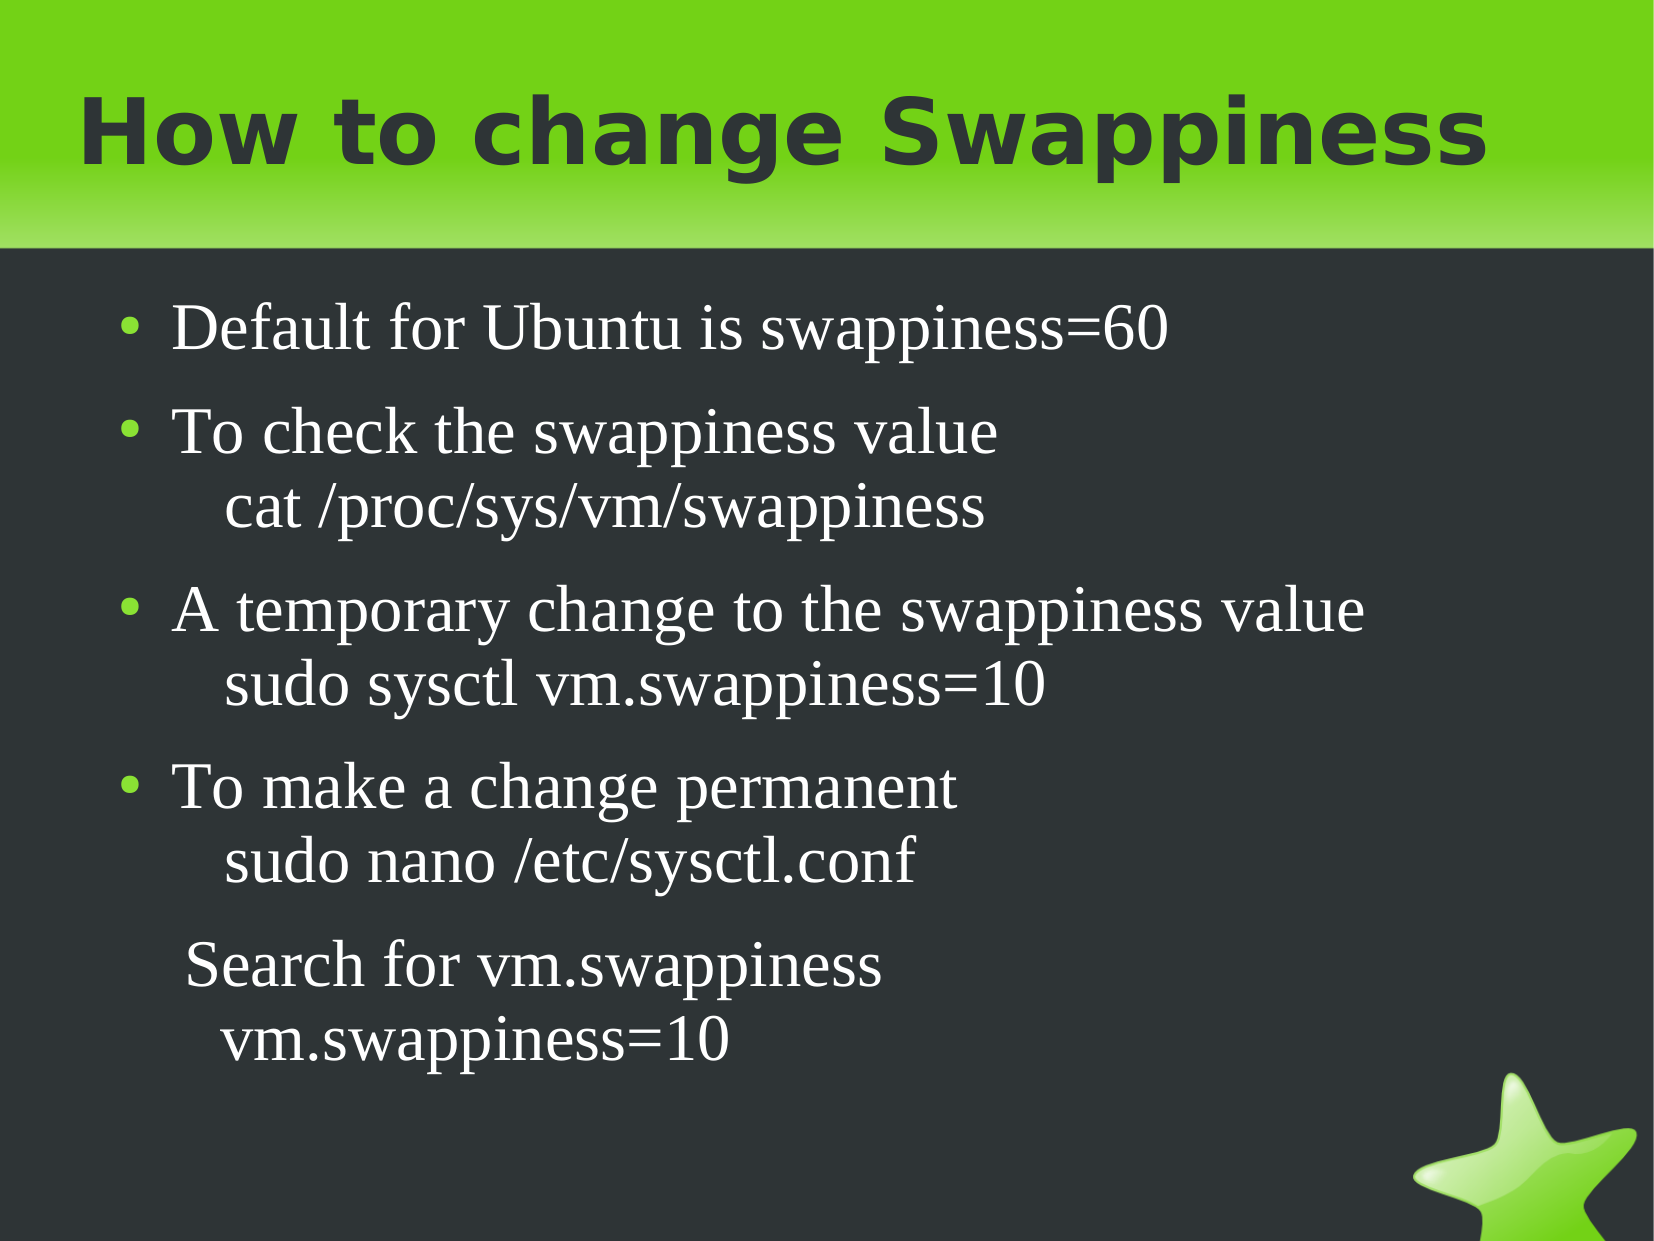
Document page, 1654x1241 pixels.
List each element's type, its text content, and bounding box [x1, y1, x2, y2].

title How to change Swappiness [76, 29, 1565, 237]
list Default for Ubuntu is swappiness=60 To check the swappiness value cat /proc/sys/vm/swappiness A temporary change to the swappiness value sudo sysctl vm.swappiness=10 To make a change permanent sudo nano /etc/sysctl.conf Search for vm.swappiness vm.swappiness=10 [82, 290, 1571, 1136]
picture [0, 0, 1654, 1241]
